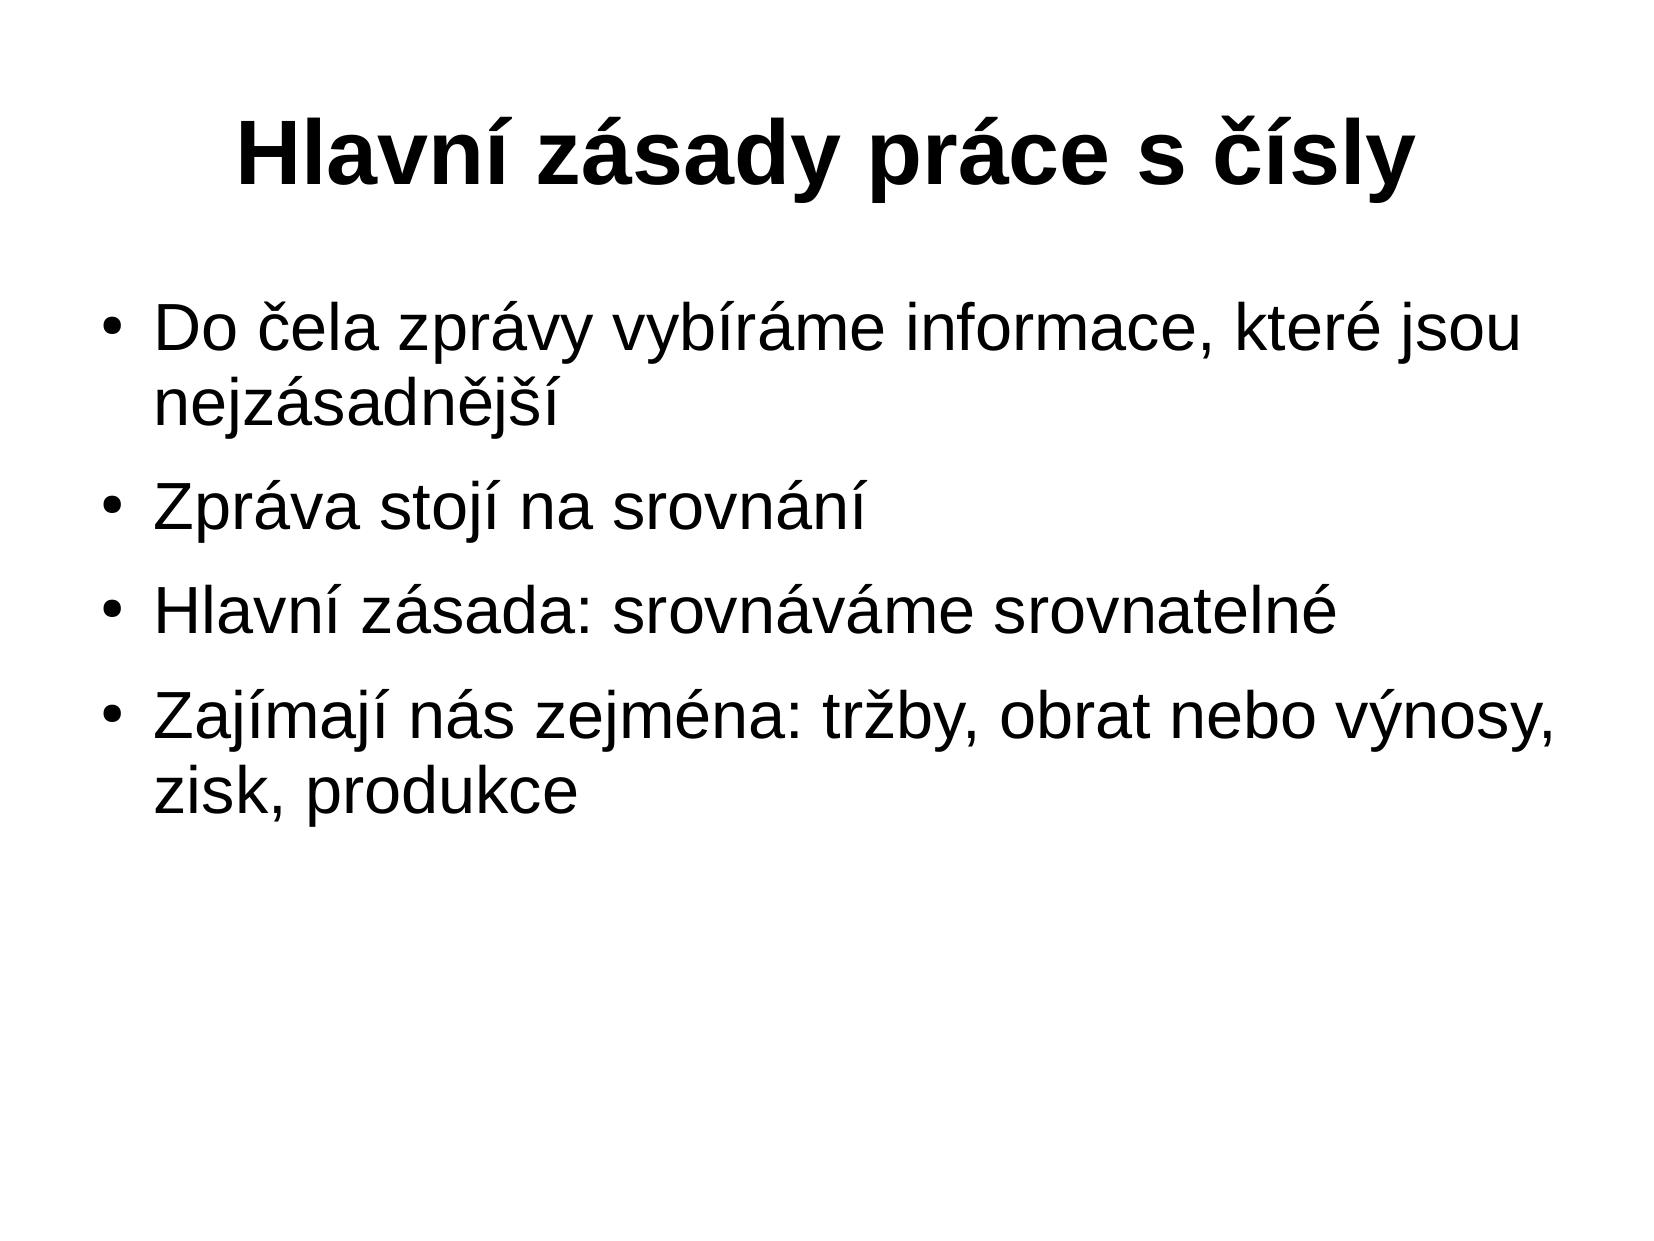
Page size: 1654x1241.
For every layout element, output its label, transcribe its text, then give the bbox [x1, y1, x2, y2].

title Hlavní zásady práce s čísly [82, 49, 1571, 257]
list Do čela zprávy vybíráme informace, které jsou nejzásadnější Zpráva stojí na srovnání Hlavní zásada: srovnáváme srovnatelné Zajímají nás zejména: tržby, obrat nebo výnosy, zisk, produkce [82, 290, 1571, 1109]
